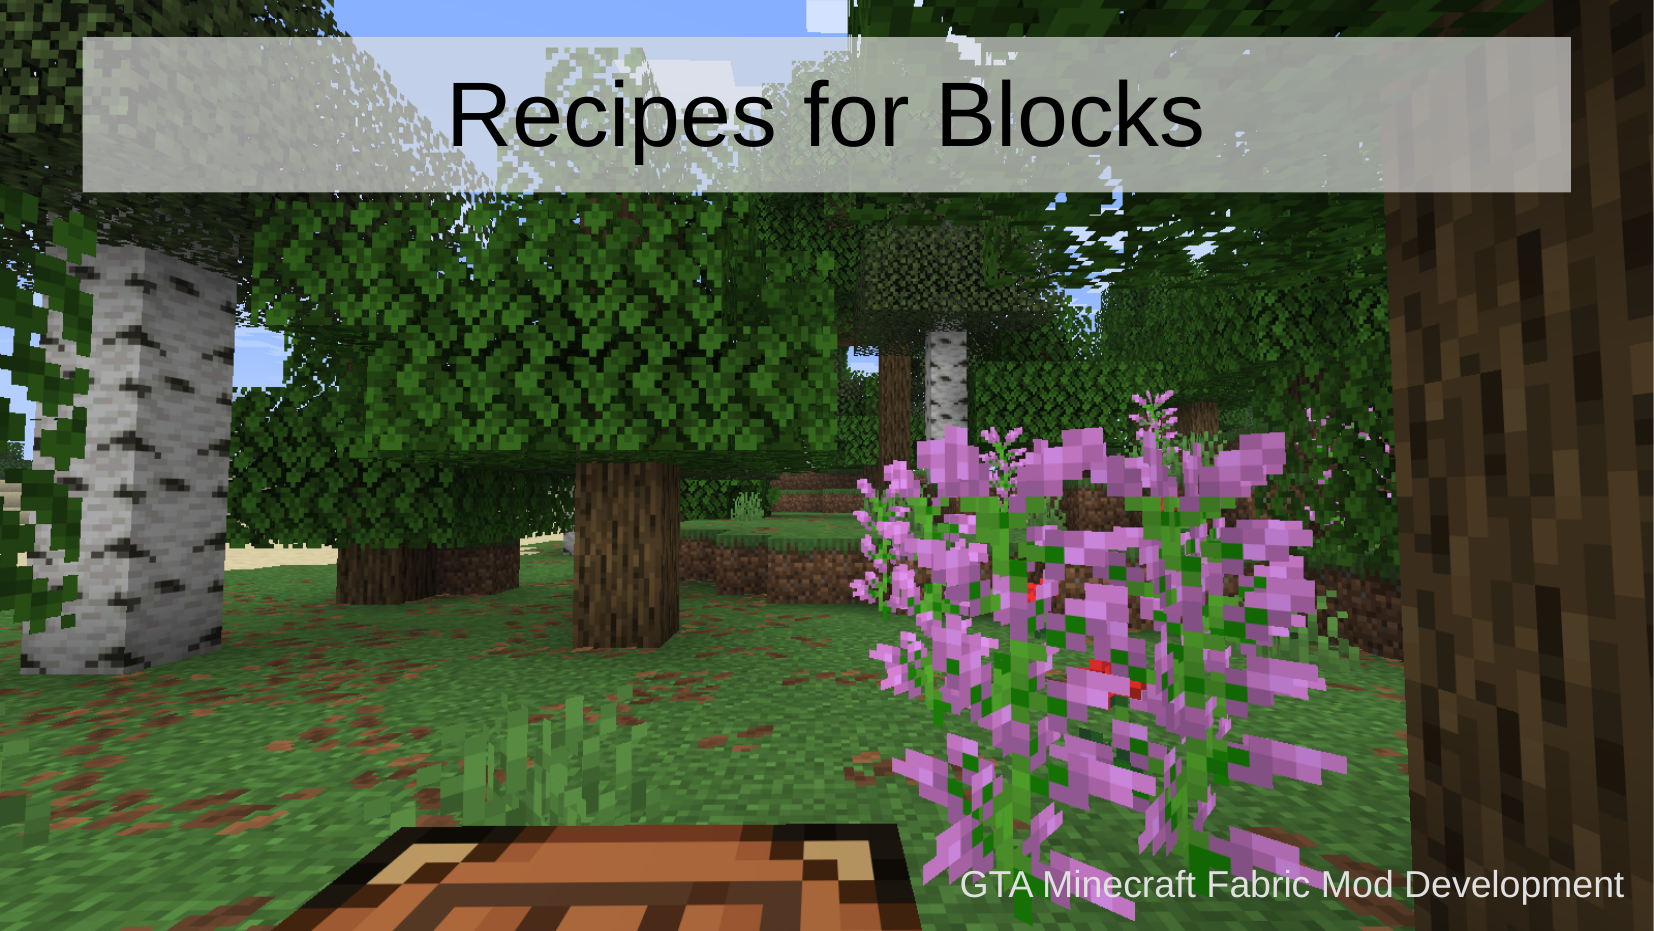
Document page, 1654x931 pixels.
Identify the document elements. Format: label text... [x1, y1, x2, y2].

picture [0, 0, 1654, 931]
title Recipes for Blocks [82, 37, 1571, 193]
